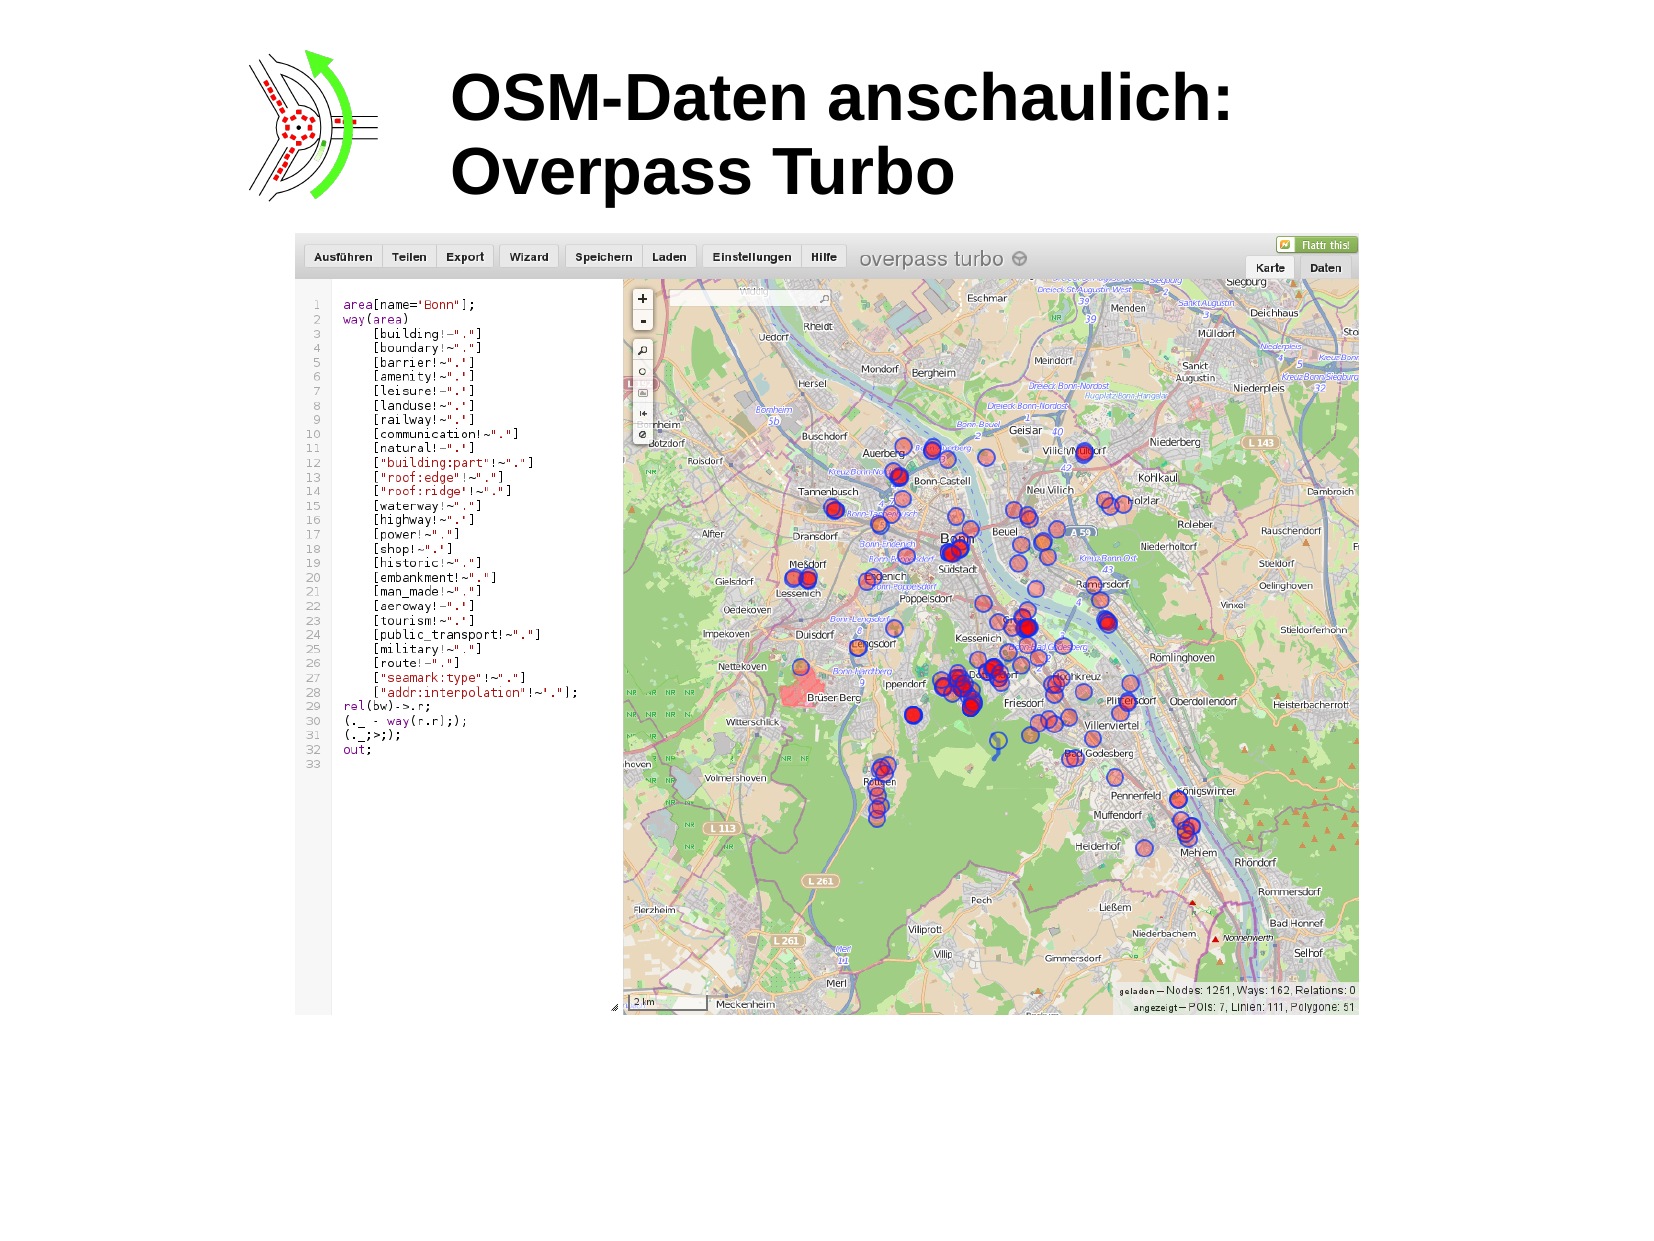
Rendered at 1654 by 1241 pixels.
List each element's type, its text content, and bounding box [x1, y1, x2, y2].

picture [295, 233, 1359, 1015]
picture [232, 49, 390, 206]
text_box OSM-Daten anschaulich: Overpass Turbo [435, 52, 1253, 217]
